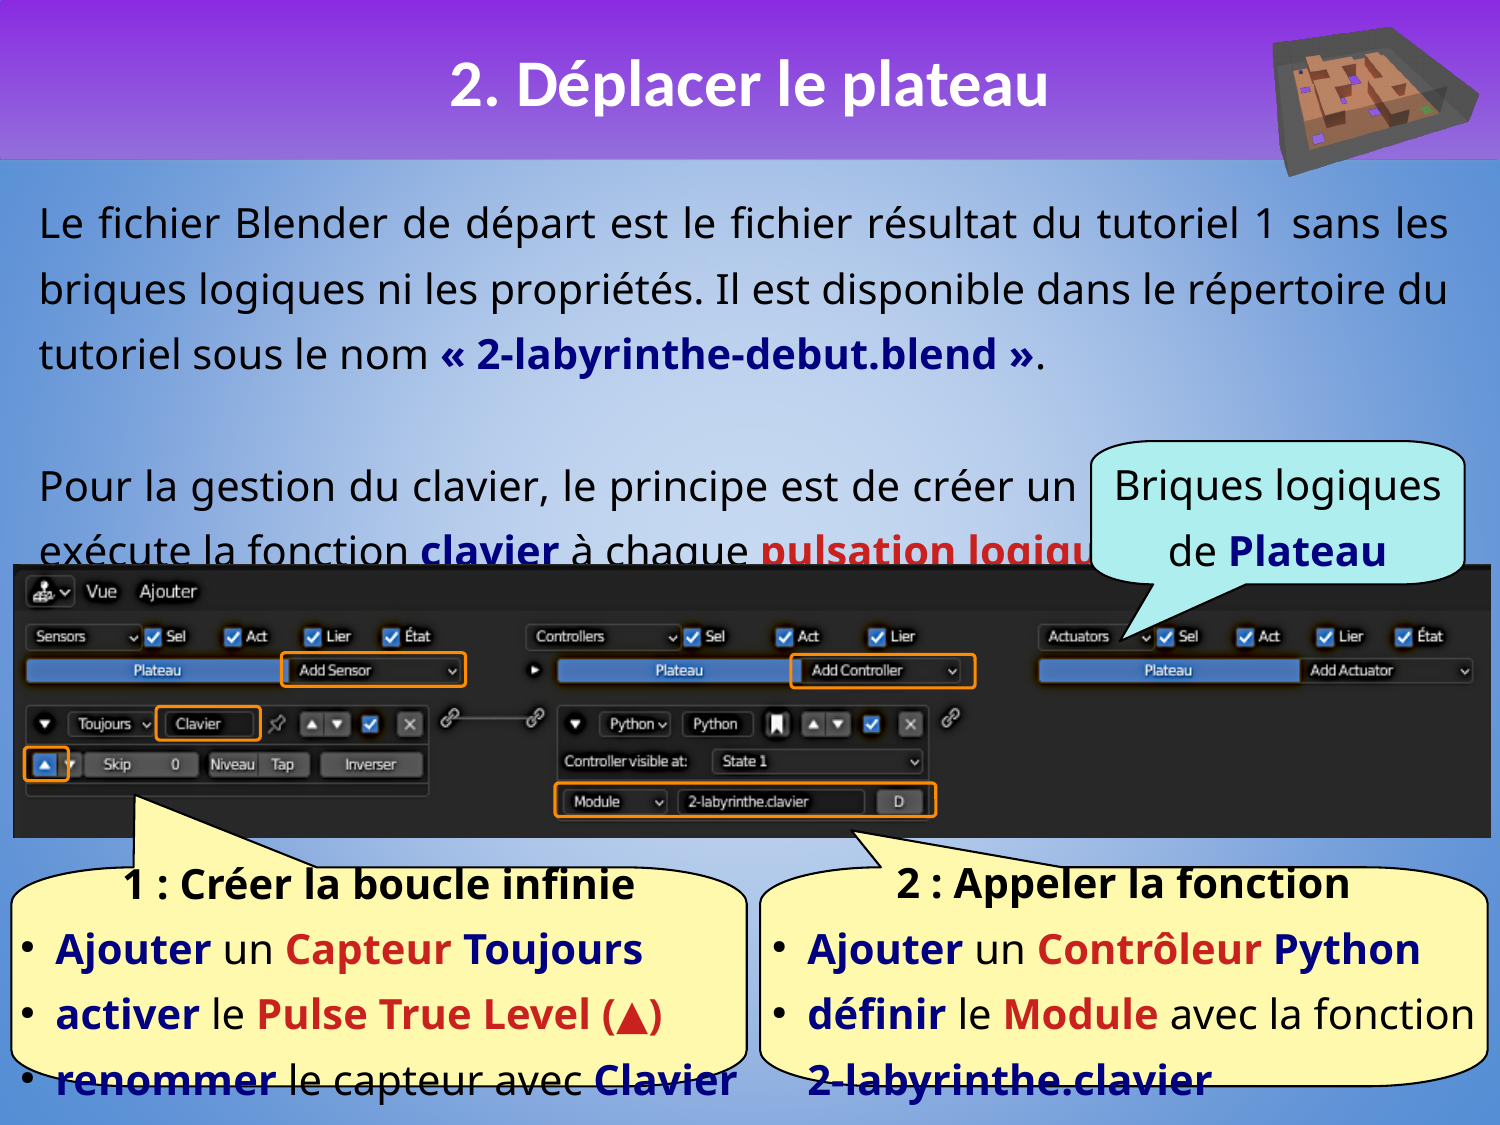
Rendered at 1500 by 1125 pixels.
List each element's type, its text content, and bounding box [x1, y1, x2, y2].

picture [0, 27, 1500, 1125]
text_box Le fichier Blender de départ est le fichier résultat du tutoriel 1 sans les briques logiques ni les propriétés. Il est disponible dans le répertoire du tutoriel sous le nom « 2-labyrinthe-debut.blend ». Pour la gestion du clavier, le principe est de créer un boucle infinie qui exécute la fonction clavier à chaque pulsation logique. [23, 178, 1465, 482]
text_box 2 : Appeler la fonction Ajouter un Contrôleur Python définir le Module avec la fonction 2-labyrinthe.clavier [760, 830, 1488, 1087]
text_box 2. Déplacer le plateau [0, 0, 1500, 159]
text_box 1 : Créer la boucle infinie Ajouter un Capteur Toujours activer le Pulse True Level (▲) renommer le capteur avec Clavier [11, 794, 747, 1087]
text_box Briques logiques de Plateau [1091, 441, 1465, 642]
